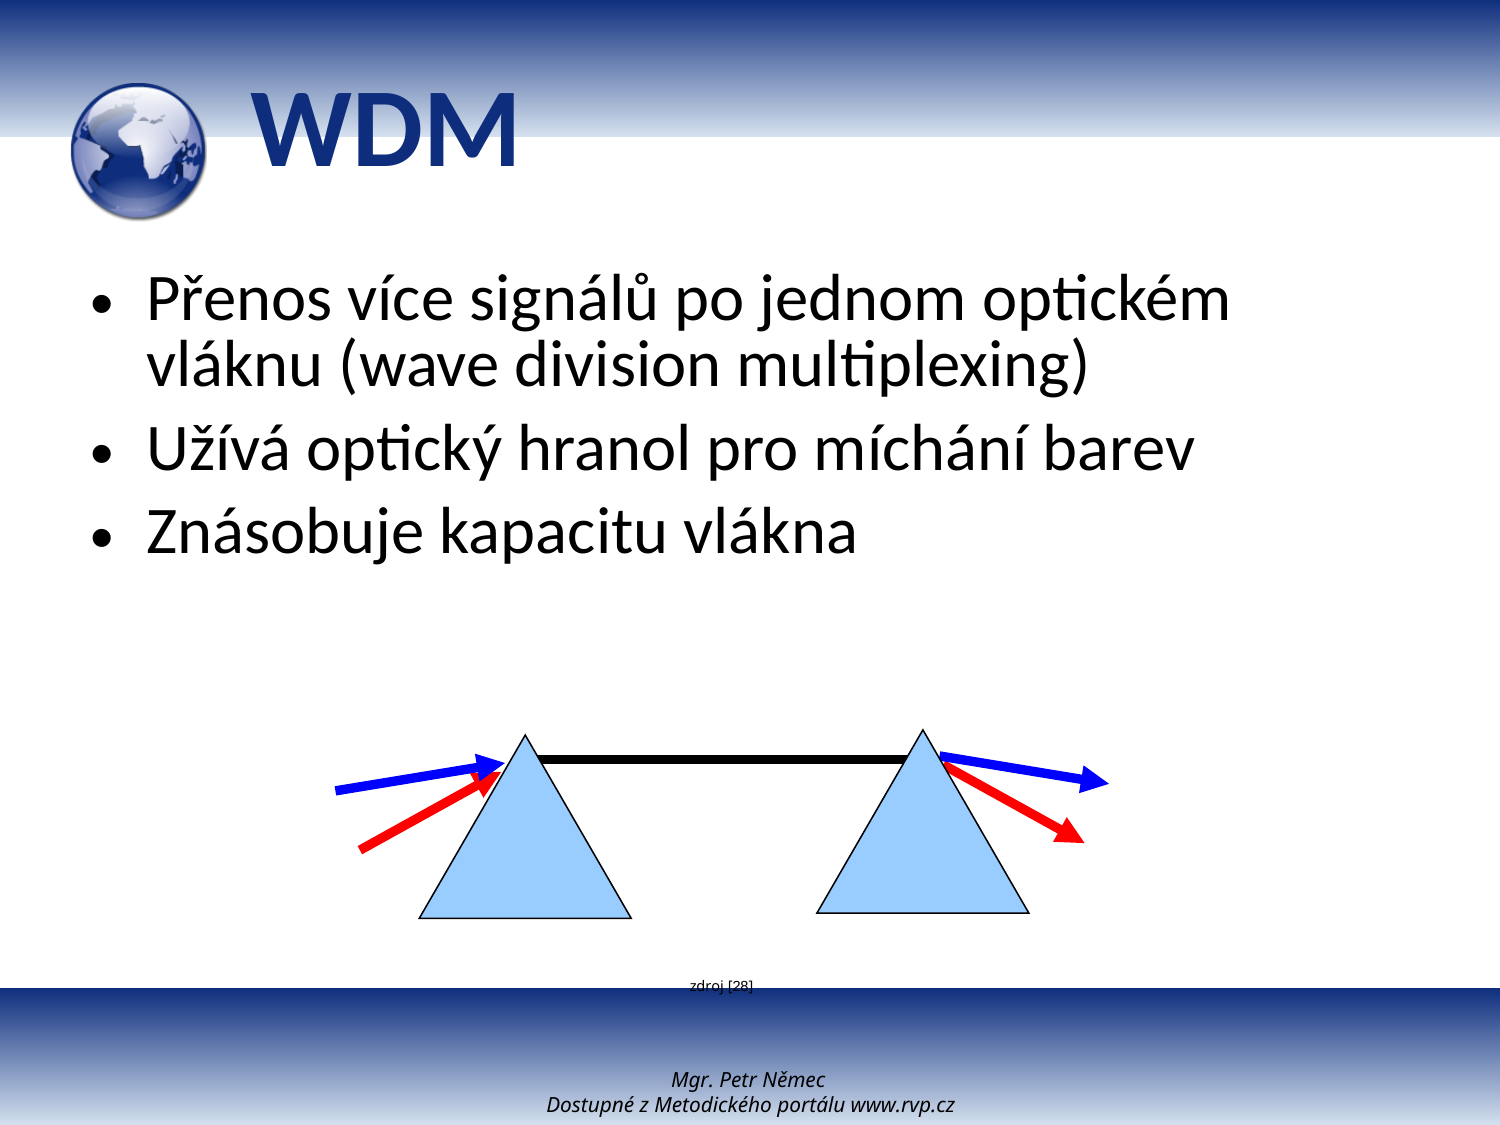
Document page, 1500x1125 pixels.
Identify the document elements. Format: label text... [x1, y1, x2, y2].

text_box [816, 729, 1029, 914]
title WDM [235, 45, 1426, 233]
text_box [419, 735, 632, 919]
picture [69, 83, 207, 222]
text_box zdroj [28] [675, 968, 769, 1002]
list Přenos více signálů po jednom optickém vláknu (wave division multiplexing) Užívá optický hranol pro míchání barev Znásobuje kapacitu vlákna [75, 262, 1426, 1006]
